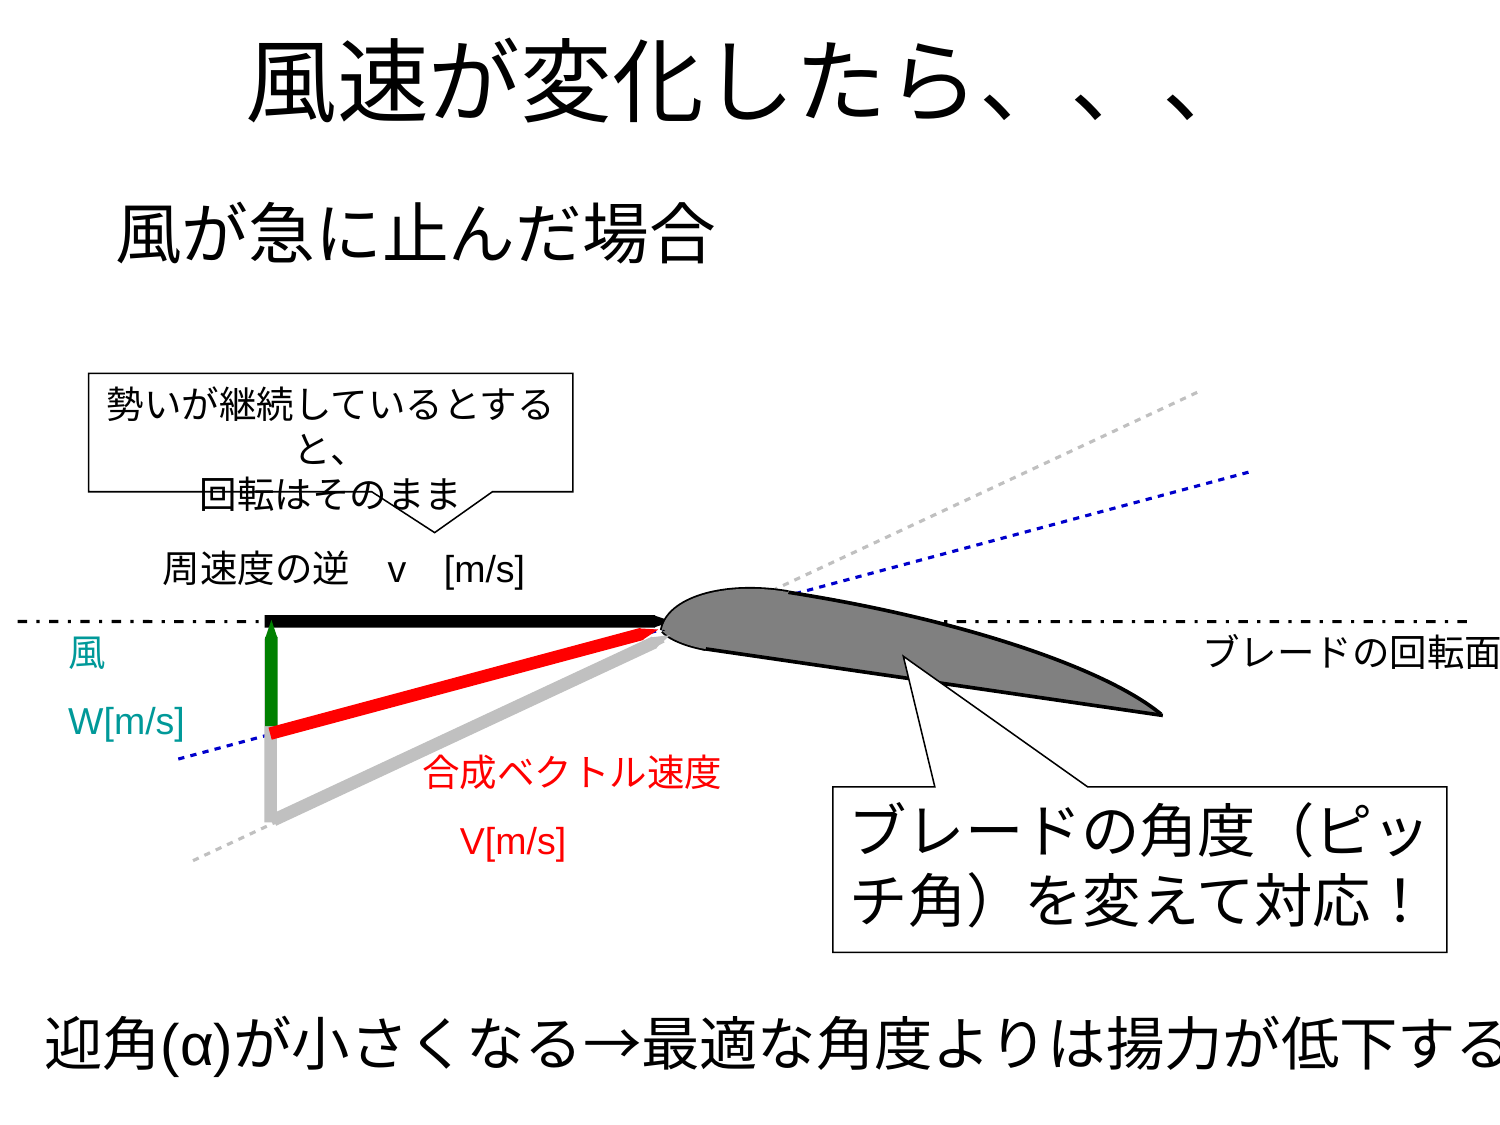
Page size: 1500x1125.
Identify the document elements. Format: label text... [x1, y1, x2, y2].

text_box ブレードの回転面 [1187, 621, 1500, 682]
text_box 風 W[m/s] [53, 621, 219, 750]
text_box ブレードの角度（ピッチ角）を変えて対応！ [832, 656, 1447, 953]
text_box 合成ベクトル速度 V[m/s] [407, 741, 934, 870]
text_box [661, 588, 1153, 712]
text_box 周速度の逆 v [m/s] [147, 537, 609, 598]
text_box 勢いが継続しているとすると、 回転はそのまま [88, 373, 573, 533]
title 風速が変化したら、、、 [75, 0, 1426, 173]
text_box 風が急に止んだ場合 [100, 185, 731, 280]
text_box 迎角(α)が小さくなる→最適な角度よりは揚力が低下する [29, 1000, 1500, 1085]
